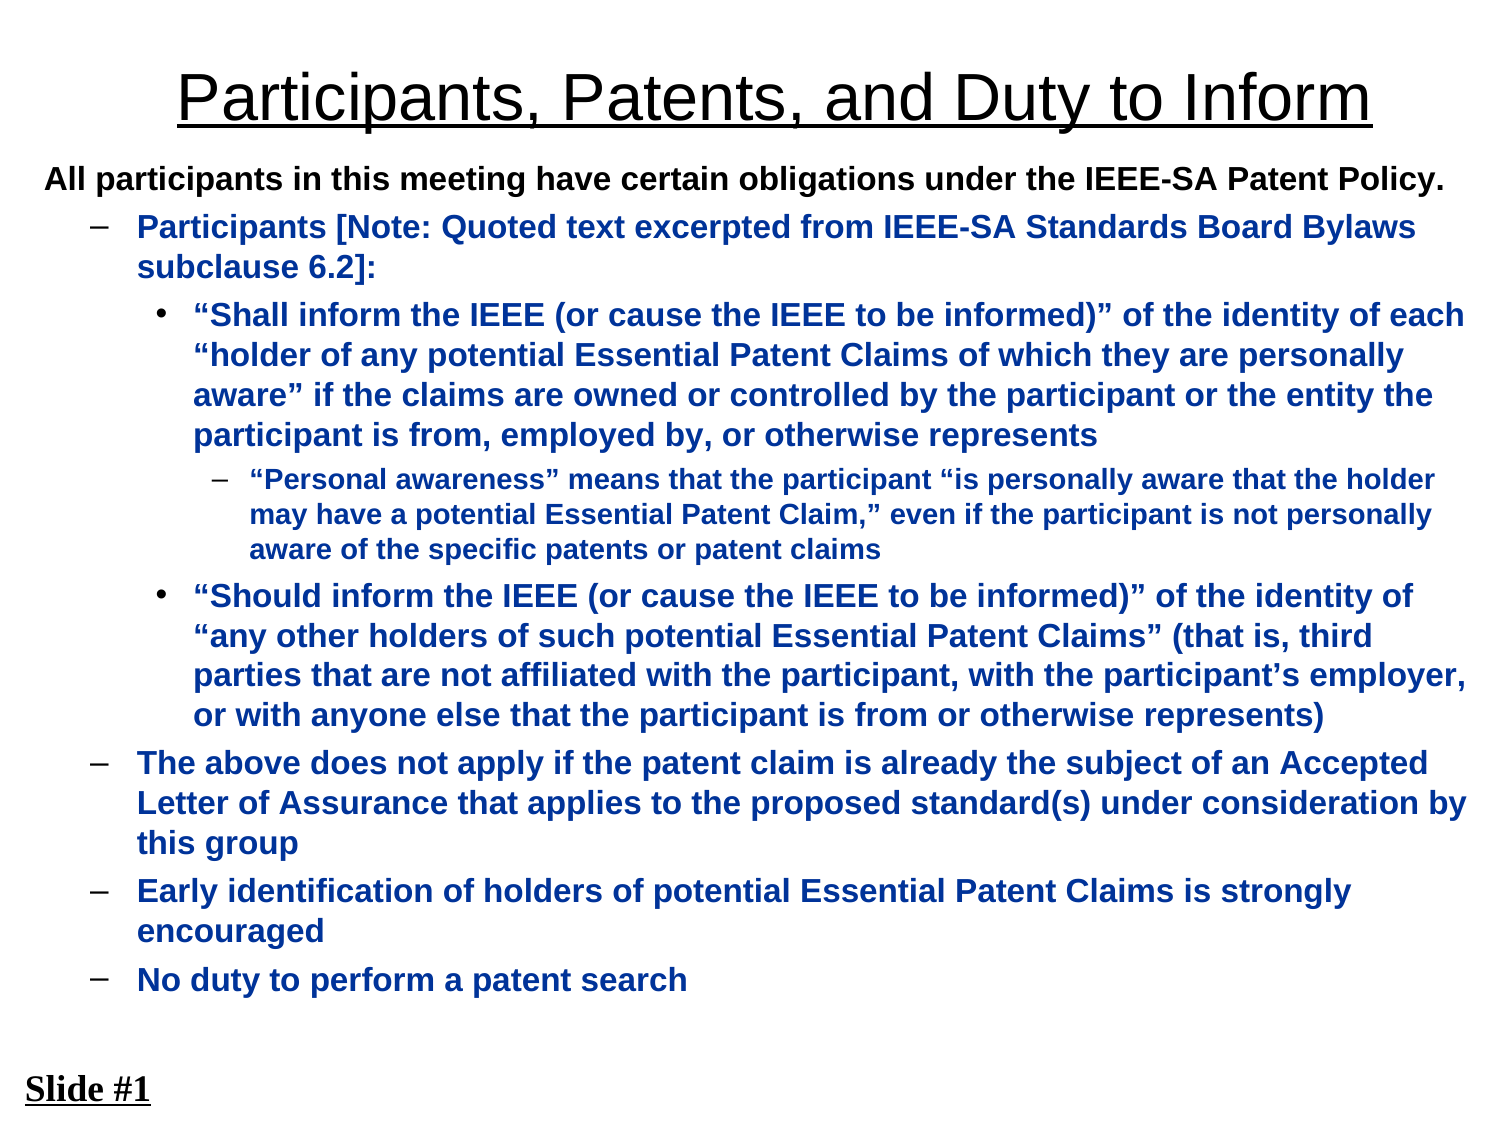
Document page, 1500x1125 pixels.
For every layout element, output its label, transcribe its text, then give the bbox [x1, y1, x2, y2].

title Participants, Patents, and Duty to Inform [49, 24, 1500, 149]
text_box Slide #1 [10, 1056, 167, 1117]
list All participants in this meeting have certain obligations under the IEEE-SA Patent Policy. Participants [Note: Quoted text excerpted from IEEE-SA Standards Board Bylaws subclause 6.2]: “Shall inform the IEEE (or cause the IEEE to be informed)” of the identity of each “holder of any potential Essential Patent Claims of which they are personally aware” if the claims are owned or controlled by the participant or the entity the participant is from, employed by, or otherwise represents “Personal awareness” means that the participant “is personally aware that the holder may have a potential Essential Patent Claim,” even if the participant is not personally aware of the specific patents or patent claims “Should inform the IEEE (or cause the IEEE to be informed)” of the identity of “any other holders of such potential Essential Patent Claims” (that is, third parties that are not affiliated with the participant, with the participant’s employer, or with anyone else that the participant is from or otherwise represents) The above does not apply if the patent claim is already the subject of an Accepted Letter of Assurance that applies to the proposed standard(s) under consideration by this group Early identification of holders of potential Essential Patent Claims is strongly encouraged No duty to perform a patent search [0, 149, 1500, 1006]
